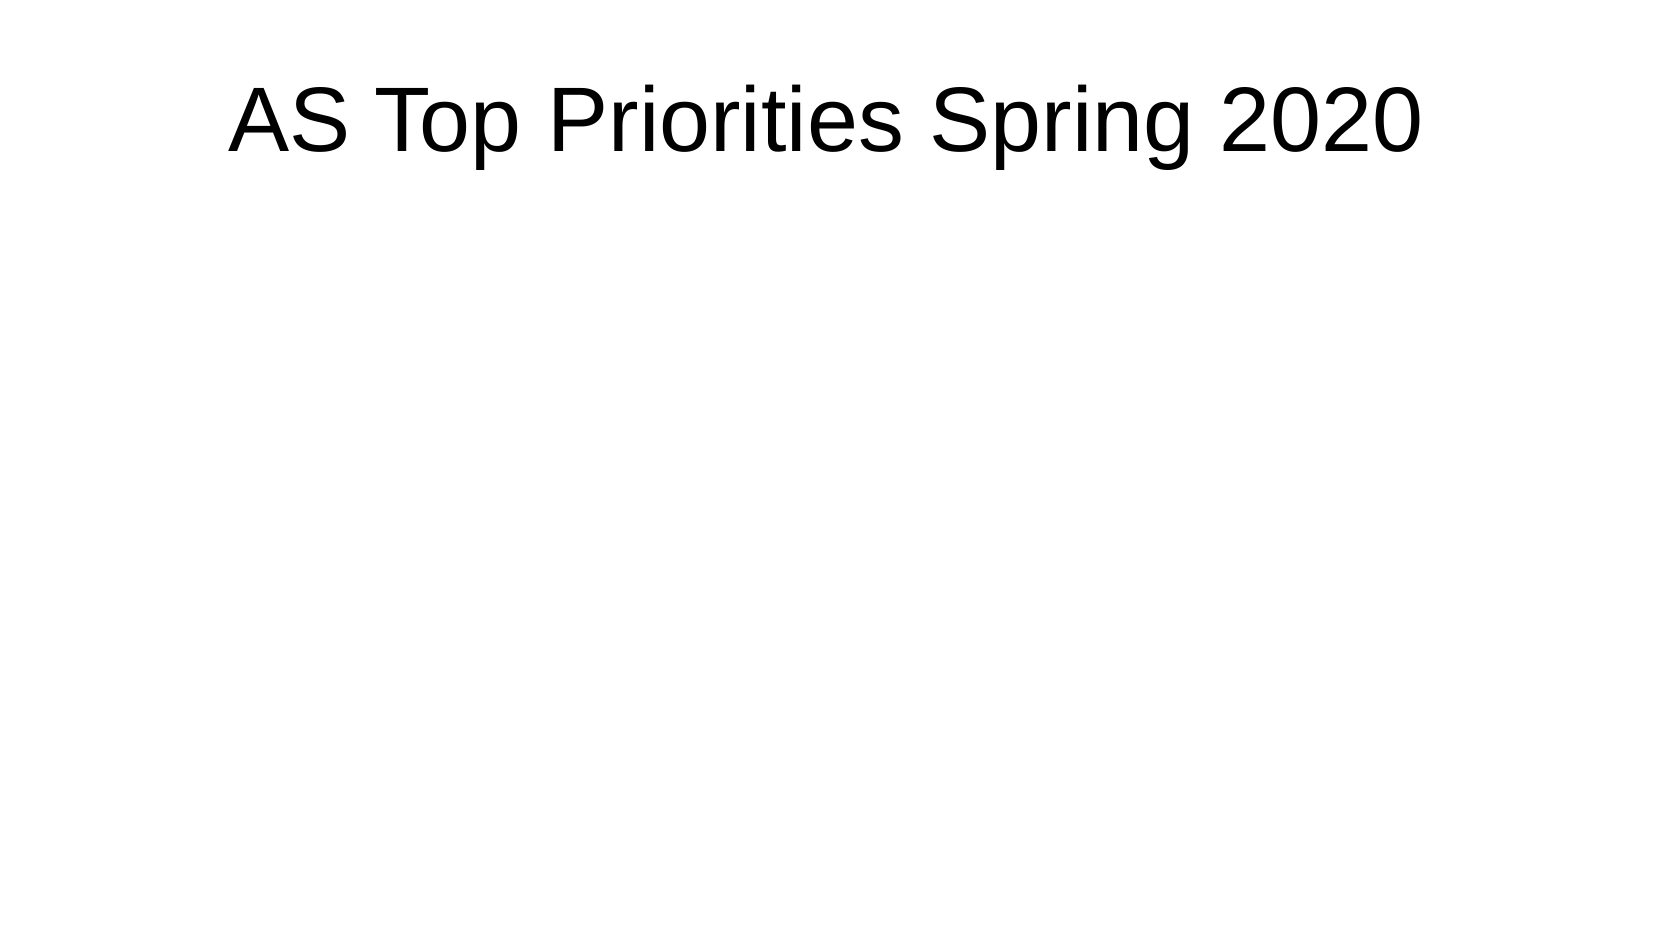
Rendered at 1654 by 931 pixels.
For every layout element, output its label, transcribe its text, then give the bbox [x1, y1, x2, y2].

title AS Top Priorities Spring 2020 [82, 37, 1571, 193]
